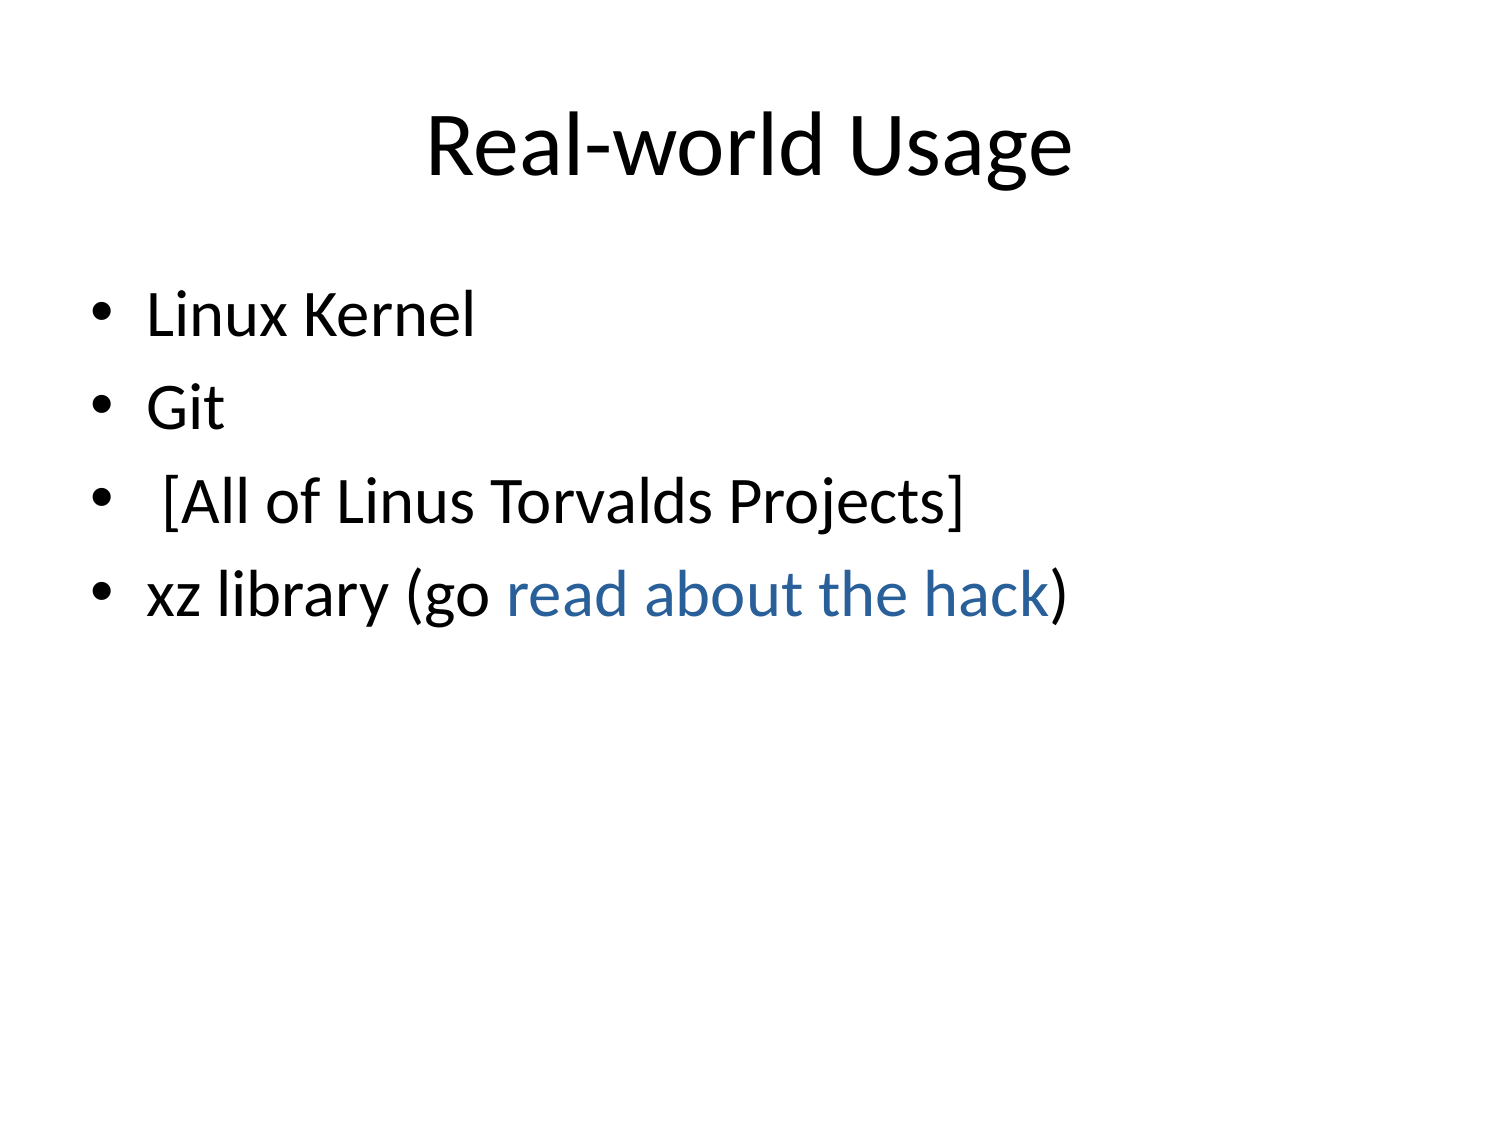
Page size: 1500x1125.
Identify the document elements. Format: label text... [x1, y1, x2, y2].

title Real-world Usage [75, 45, 1425, 233]
list Linux Kernel Git [All of Linus Torvalds Projects] xz library (go read about the hack) [75, 262, 1425, 1005]
